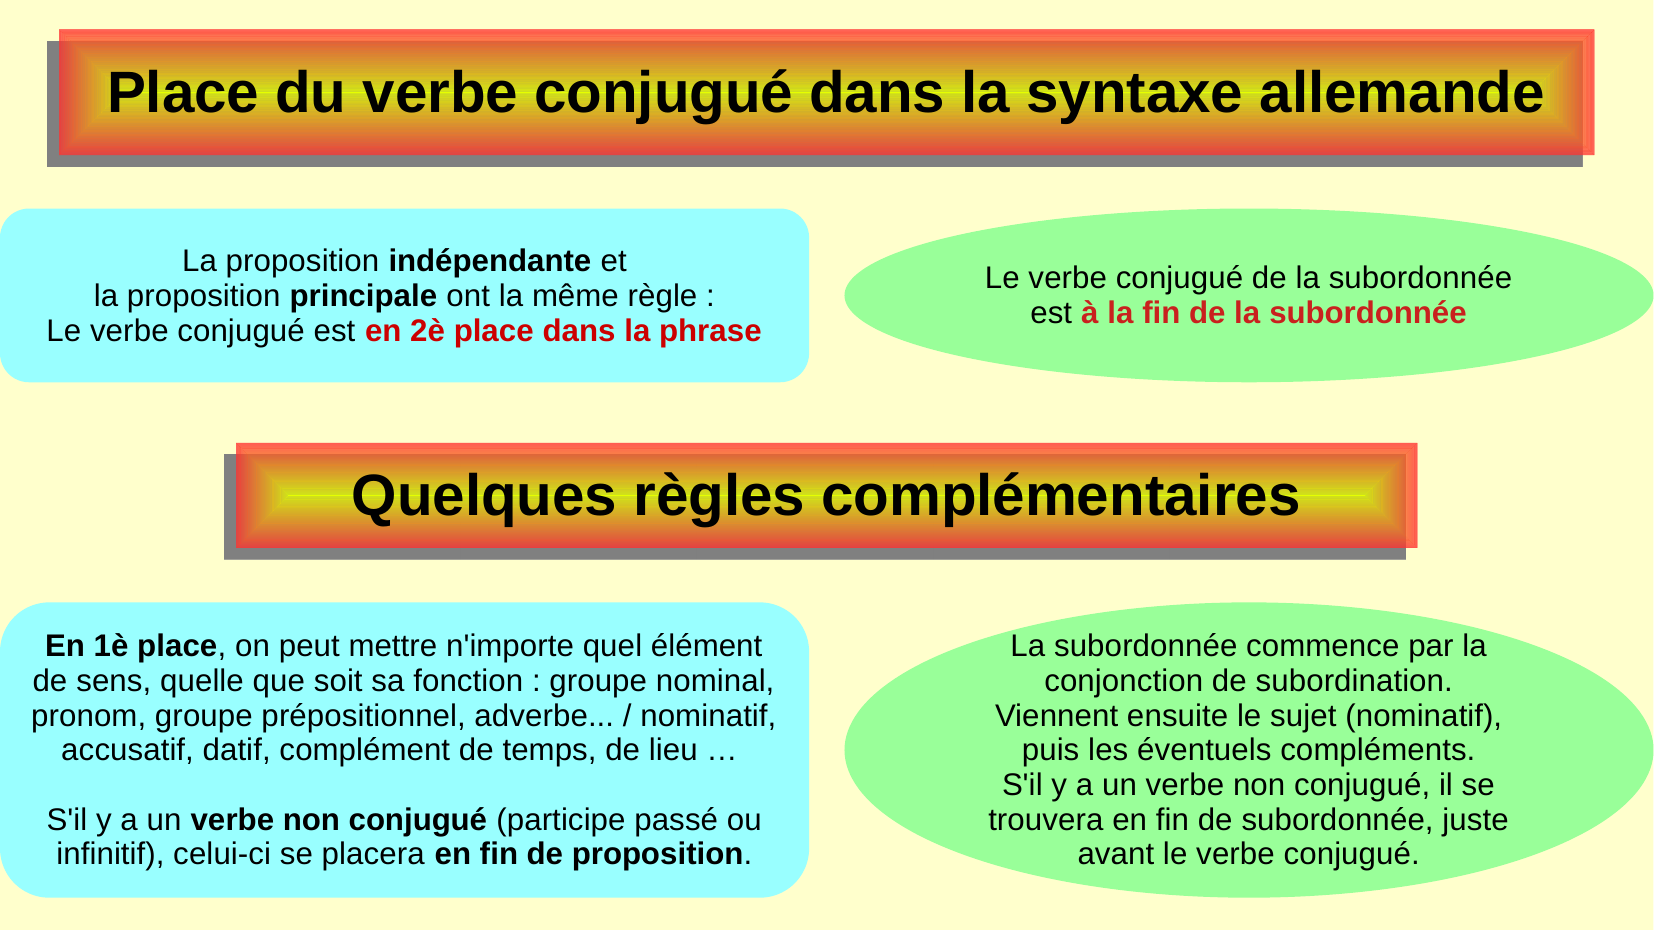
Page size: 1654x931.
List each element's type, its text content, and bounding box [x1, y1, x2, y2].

text_box La subordonnée commence par la conjonction de subordination. Viennent ensuite le sujet (nominatif), puis les éventuels compléments. S'il y a un verbe non conjugué, il se trouvera en fin de subordonnée, juste avant le verbe conjugué. [844, 602, 1654, 898]
text_box La proposition indépendante et la proposition principale ont la même règle : Le verbe conjugué est en 2è place dans la phrase [0, 208, 810, 383]
text_box En 1è place, on peut mettre n'importe quel élément de sens, quelle que soit sa fonction : groupe nominal, pronom, groupe prépositionnel, adverbe... / nominatif, accusatif, datif, complément de temps, de lieu … S'il y a un verbe non conjugué (participe passé ou infinitif), celui-ci se placera en fin de proposition. [0, 602, 810, 898]
text_box Le verbe conjugué de la subordonnée est à la fin de la subordonnée [844, 208, 1654, 383]
text_box Place du verbe conjugué dans la syntaxe allemande [59, 29, 1595, 156]
text_box Quelques règles complémentaires [236, 442, 1418, 548]
